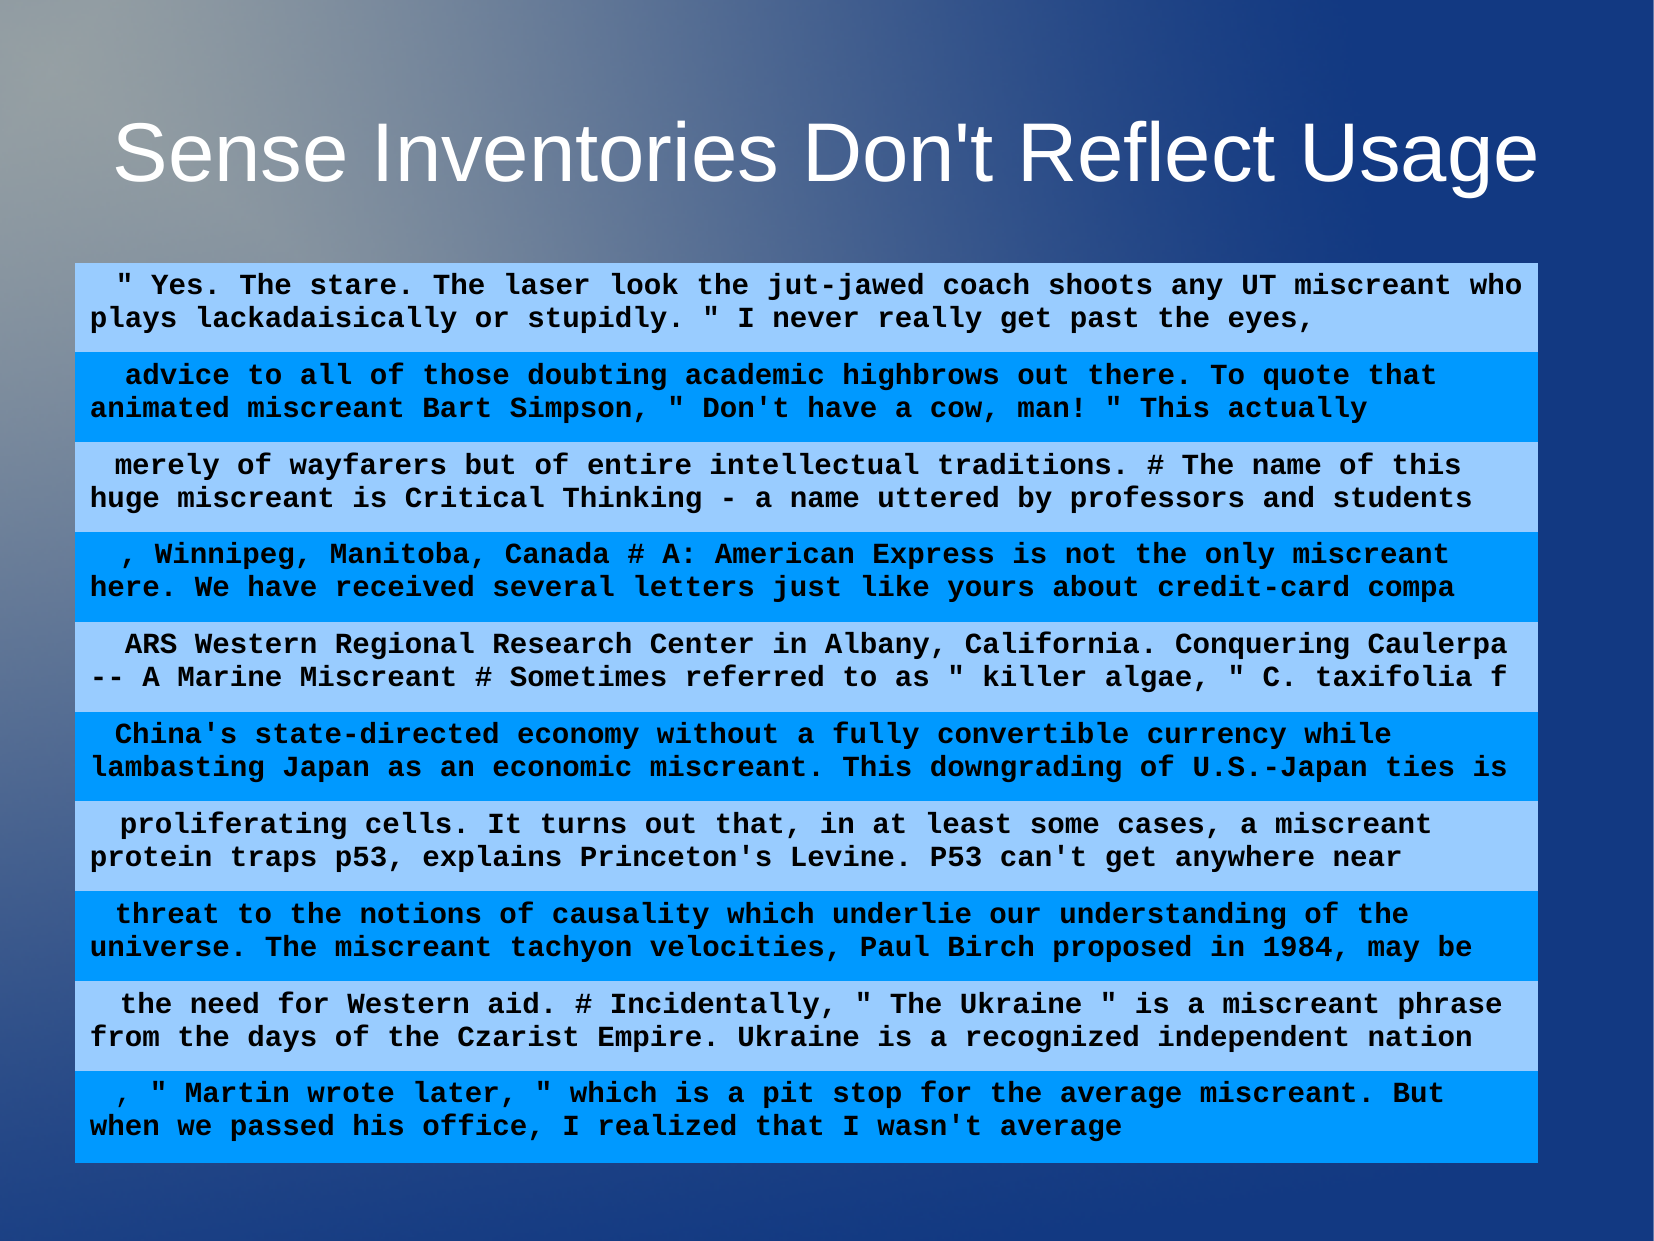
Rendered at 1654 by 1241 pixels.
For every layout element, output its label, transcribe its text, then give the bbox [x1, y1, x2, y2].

table_cell , Winnipeg, Manitoba, Canada # A: American Express is not the only miscreant here. We have received several letters just like yours about credit-card compa [75, 532, 1538, 622]
table_cell advice to all of those doubting academic highbrows out there. To quote that animated miscreant Bart Simpson, " Don't have a cow, man! " This actually [75, 352, 1538, 442]
title Sense Inventories Don't Reflect Usage [82, 49, 1571, 257]
table_cell threat to the notions of causality which underlie our understanding of the universe. The miscreant tachyon velocities, Paul Birch proposed in 1984, may be [75, 891, 1538, 981]
table_cell ARS Western Regional Research Center in Albany, California. Conquering Caulerpa -- A Marine Miscreant # Sometimes referred to as " killer algae, " C. taxifolia f [75, 622, 1538, 712]
table_cell , " Martin wrote later, " which is a pit stop for the average miscreant. But when we passed his office, I realized that I wasn't average [75, 1071, 1538, 1163]
table_cell China's state-directed economy without a fully convertible currency while lambasting Japan as an economic miscreant. This downgrading of U.S.-Japan ties is [75, 712, 1538, 801]
picture [0, 0, 1654, 1241]
table_cell the need for Western aid. # Incidentally, " The Ukraine " is a miscreant phrase from the days of the Czarist Empire. Ukraine is a recognized independent nation [75, 981, 1538, 1071]
table_cell proliferating cells. It turns out that, in at least some cases, a miscreant protein traps p53, explains Princeton's Levine. P53 can't get anywhere near [75, 801, 1538, 891]
table_header " Yes. The stare. The laser look the jut-jawed coach shoots any UT miscreant who plays lackadaisically or stupidly. " I never really get past the eyes, [75, 263, 1538, 352]
table_cell merely of wayfarers but of entire intellectual traditions. # The name of this huge miscreant is Critical Thinking - a name uttered by professors and students [75, 442, 1538, 532]
